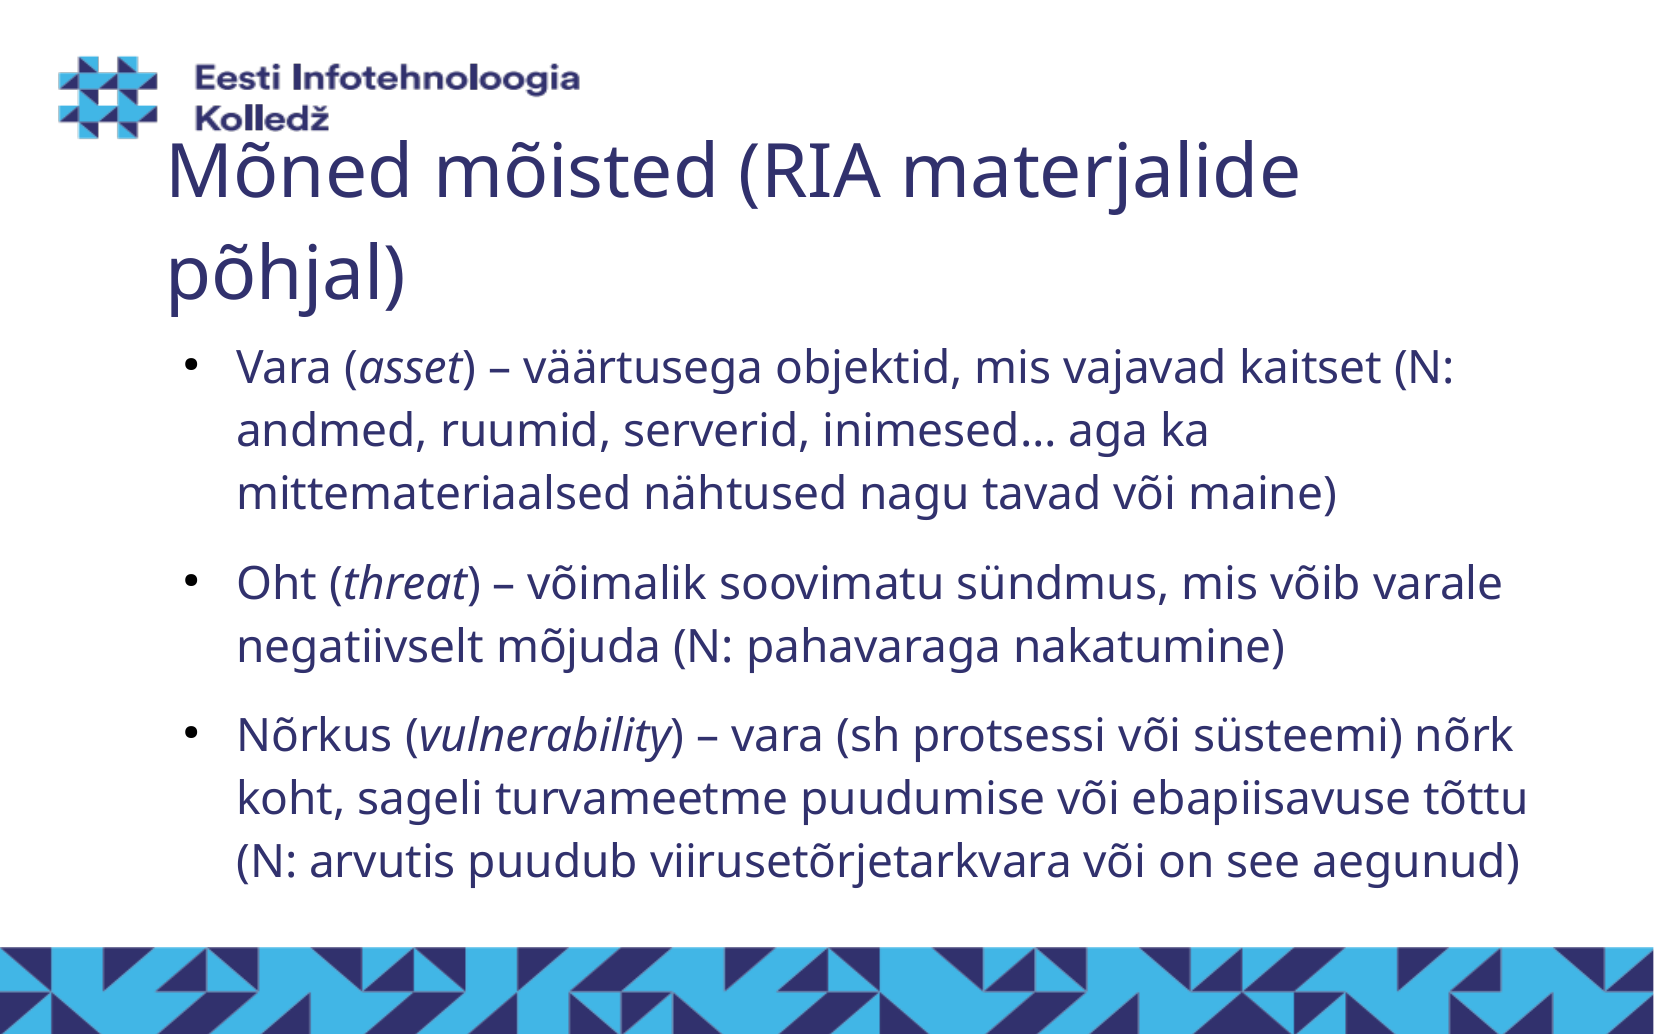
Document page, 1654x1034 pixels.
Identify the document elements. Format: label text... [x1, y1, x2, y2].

list Vara (asset) – väärtusega objektid, mis vajavad kaitset (N: andmed, ruumid, serverid, inimesed… aga ka mittemateriaalsed nähtused nagu tavad või maine) Oht (threat) – võimalik soovimatu sündmus, mis võib varale negatiivselt mõjuda (N: pahavaraga nakatumine) Nõrkus (vulnerability) – vara (sh protsessi või süsteemi) nõrk koht, sageli turvameetme puudumise või ebapiisavuse tõttu (N: arvutis puudub viirusetõrjetarkvara või on see aegunud) [165, 334, 1548, 906]
title Mõned mõisted (RIA materjalide põhjal) [165, 120, 1548, 318]
